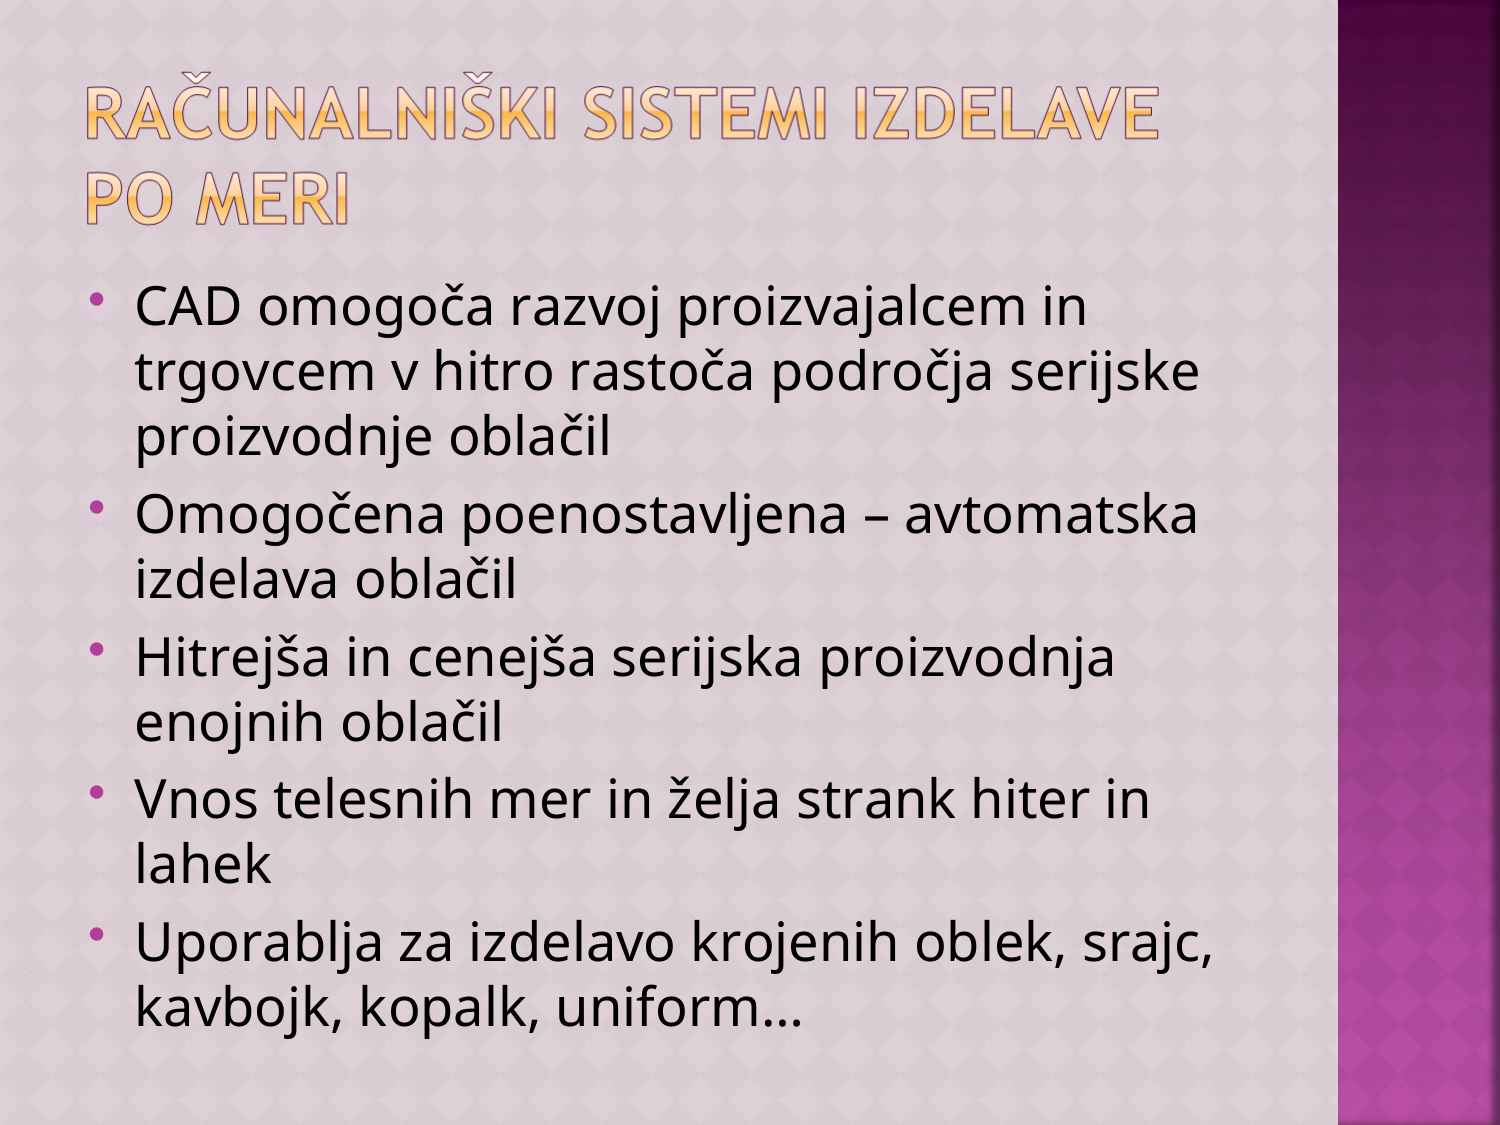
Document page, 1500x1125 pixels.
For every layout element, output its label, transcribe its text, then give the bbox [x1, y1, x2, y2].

text_box [40, 48, 1264, 283]
list CAD omogoča razvoj proizvajalcem in trgovcem v hitro rastoča področja serijske proizvodnje oblačil Omogočena poenostavljena – avtomatska izdelava oblačil Hitrejša in cenejša serijska proizvodnja enojnih oblačil Vnos telesnih mer in želja strank hiter in lahek Uporablja za izdelavo krojenih oblek, srajc, kavbojk, kopalk, uniform… [75, 263, 1263, 1060]
picture [0, 0, 1500, 1125]
